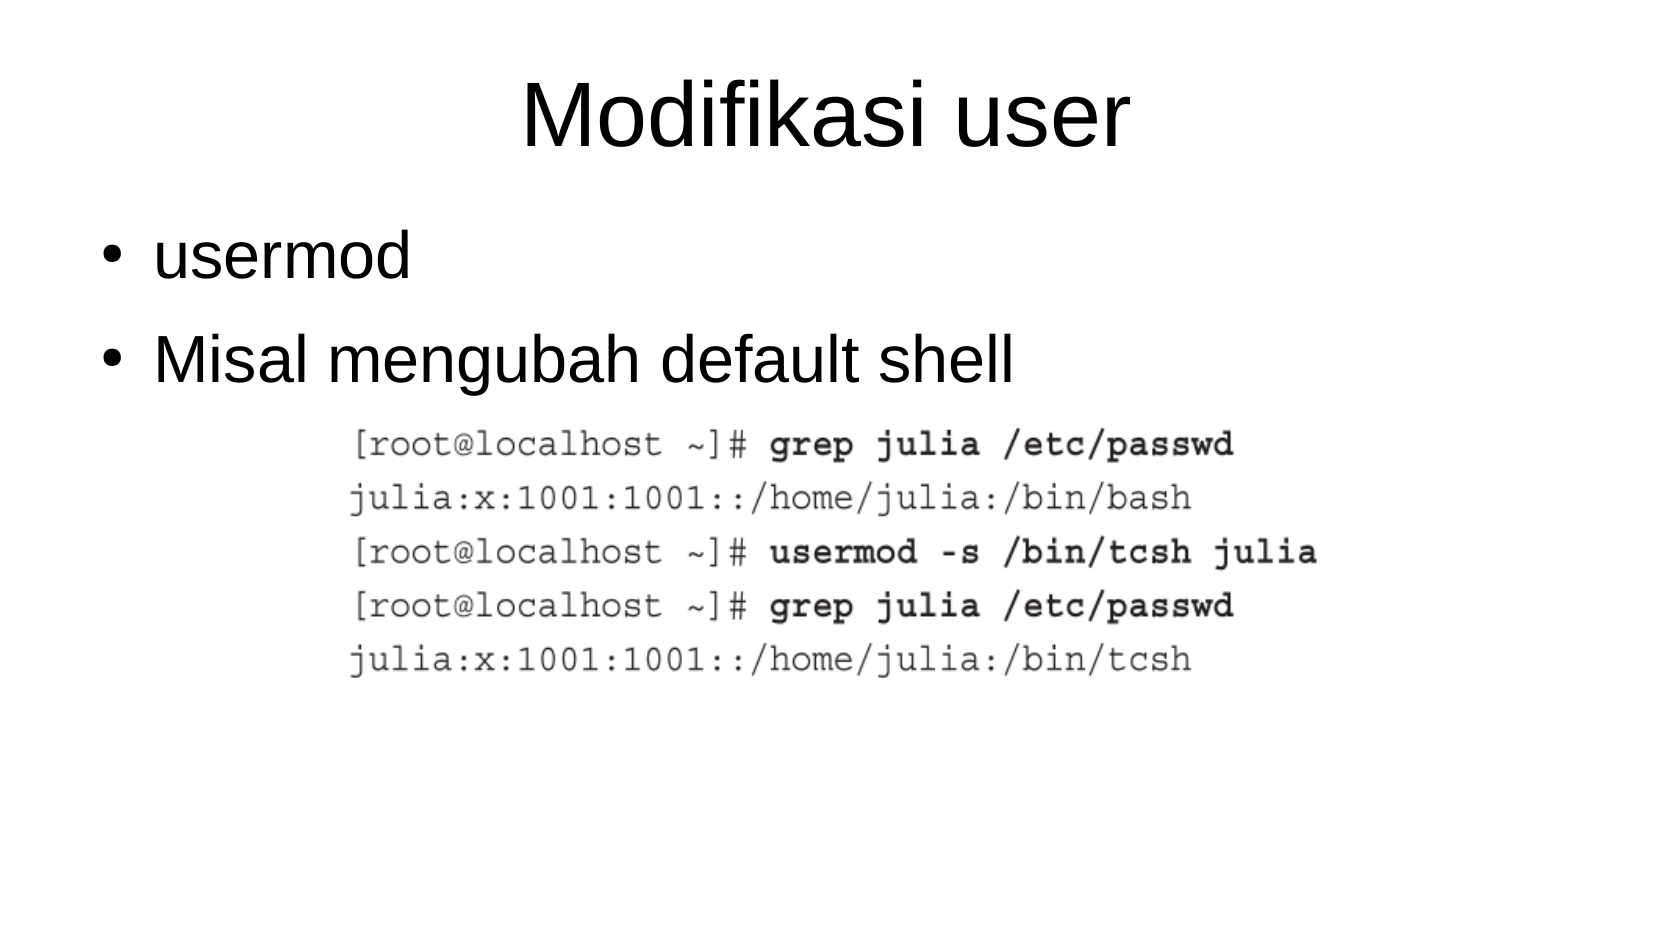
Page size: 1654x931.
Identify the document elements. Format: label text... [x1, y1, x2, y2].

picture [338, 416, 1334, 692]
title Modifikasi user [82, 37, 1571, 193]
list usermod Misal mengubah default shell [82, 217, 1571, 758]
